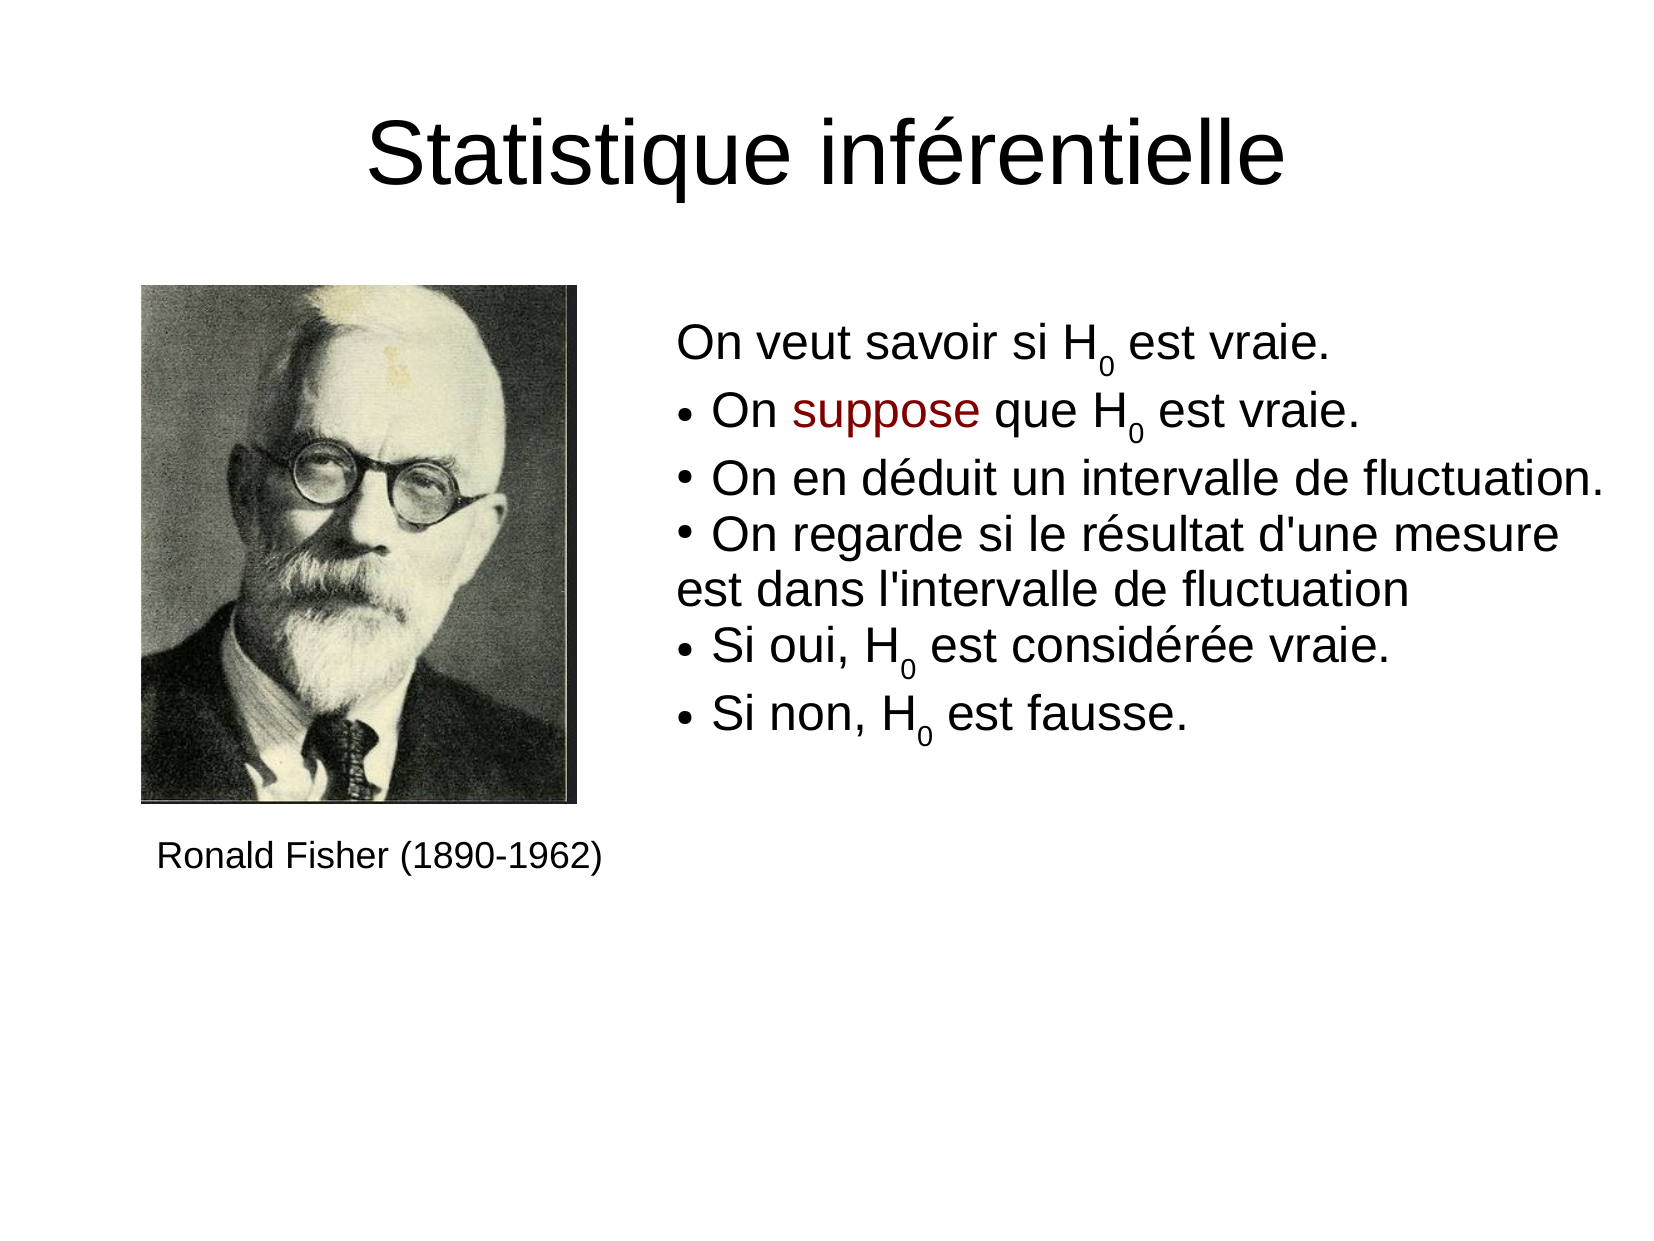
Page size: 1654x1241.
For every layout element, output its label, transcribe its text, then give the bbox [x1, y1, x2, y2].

text_box Ronald Fisher (1890-1962) [141, 826, 650, 886]
text_box On veut savoir si H0 est vraie. On suppose que H0 est vraie. On en déduit un intervalle de fluctuation. On regarde si le résultat d'une mesure est dans l'intervalle de fluctuation Si oui, H0 est considérée vraie. Si non, H0 est fausse. [661, 307, 1630, 761]
picture [141, 285, 577, 804]
title Statistique inférentielle [82, 49, 1571, 257]
